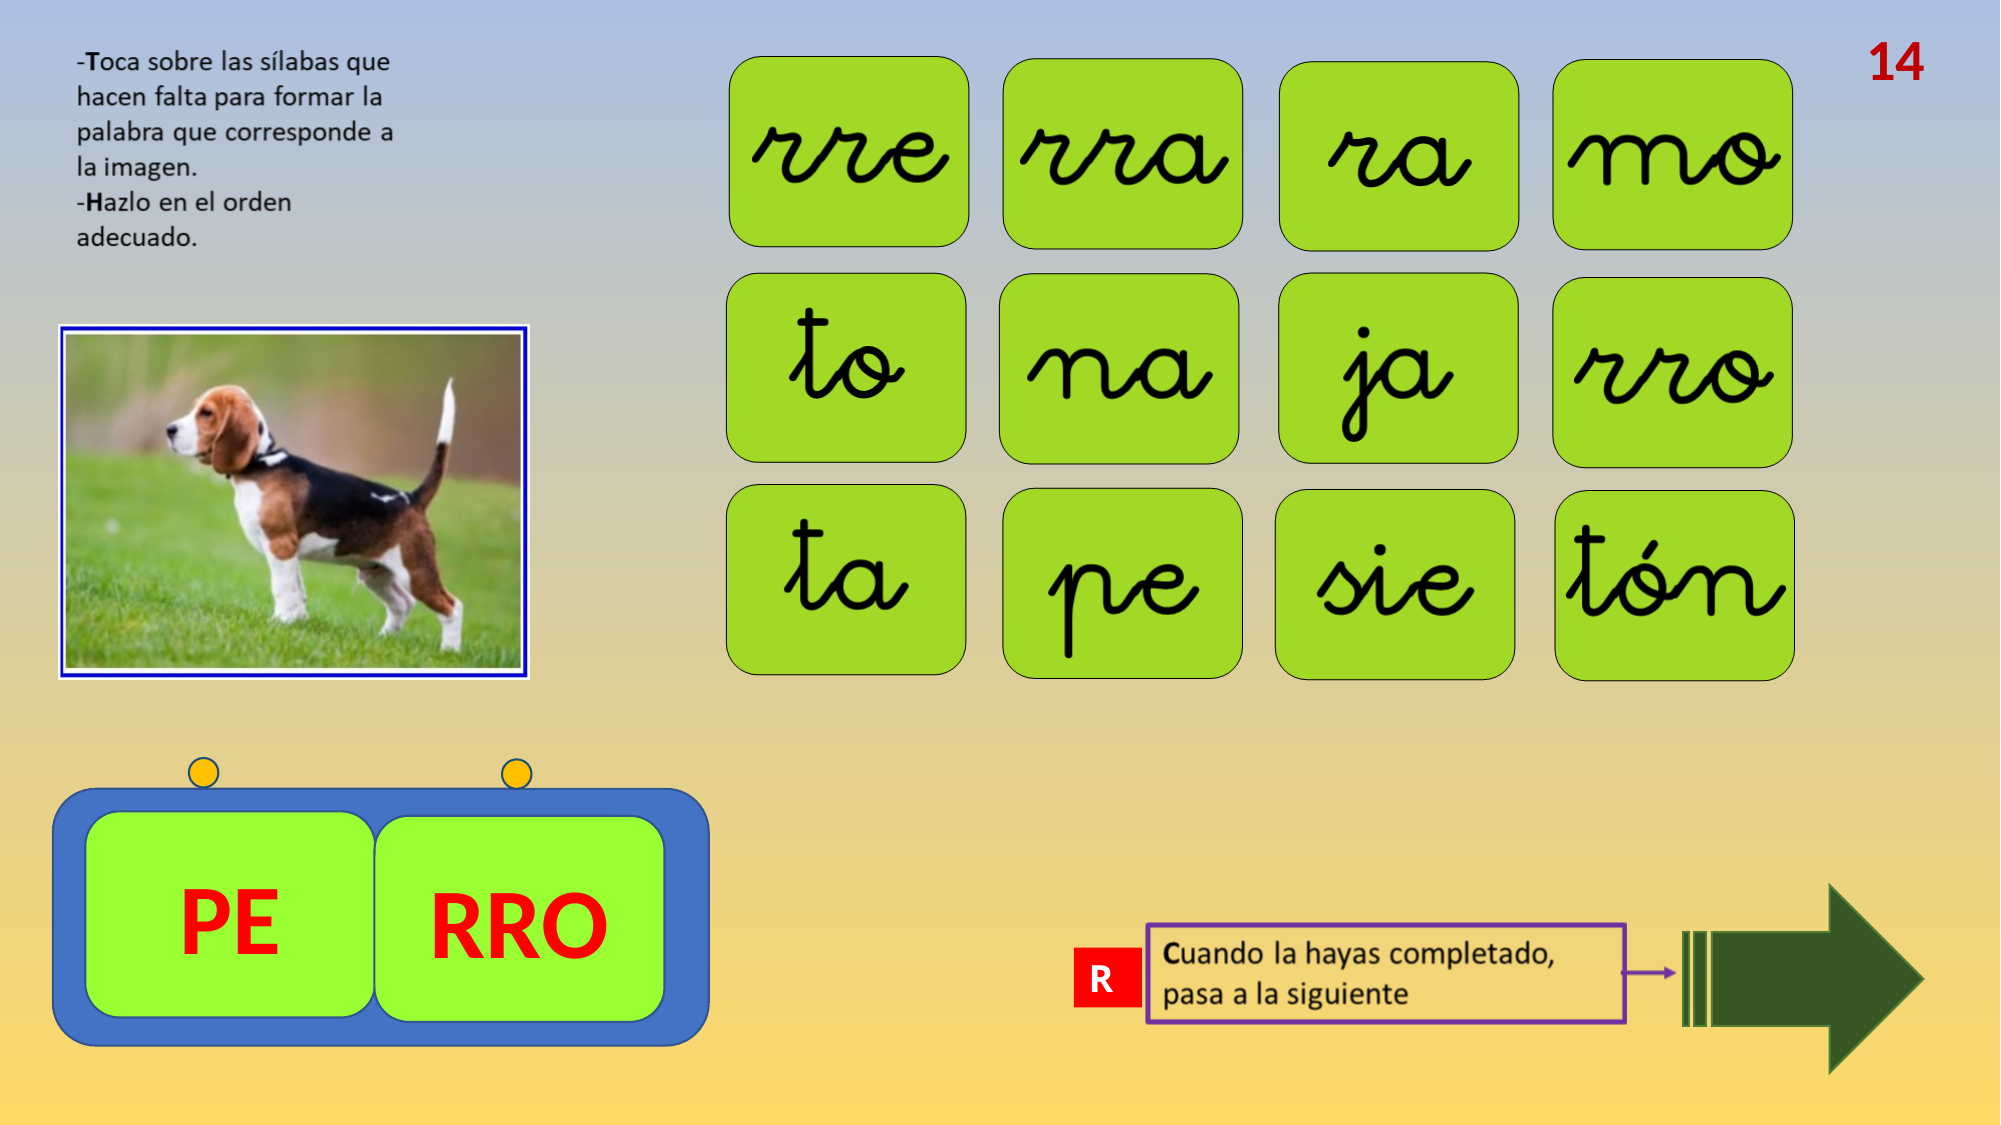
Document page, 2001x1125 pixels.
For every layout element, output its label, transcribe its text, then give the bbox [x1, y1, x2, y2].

picture [725, 272, 967, 465]
picture [1552, 276, 1794, 469]
picture [1278, 61, 1520, 253]
picture [725, 483, 967, 676]
picture [58, 34, 431, 272]
picture [1141, 921, 1691, 1034]
text_box R [1073, 947, 1141, 1008]
text_box PE [85, 811, 375, 1018]
picture [998, 273, 1240, 465]
picture [58, 324, 530, 680]
text_box [1694, 932, 1707, 1026]
picture [1552, 58, 1794, 251]
text_box RRO [374, 815, 665, 1022]
text_box 14 [1851, 14, 1953, 100]
picture [1002, 58, 1244, 250]
picture [1274, 488, 1516, 681]
picture [728, 55, 970, 248]
text_box [52, 757, 709, 1046]
picture [1278, 272, 1520, 464]
picture [1554, 489, 1796, 682]
text_box [1711, 885, 1924, 1073]
picture [1002, 487, 1244, 680]
